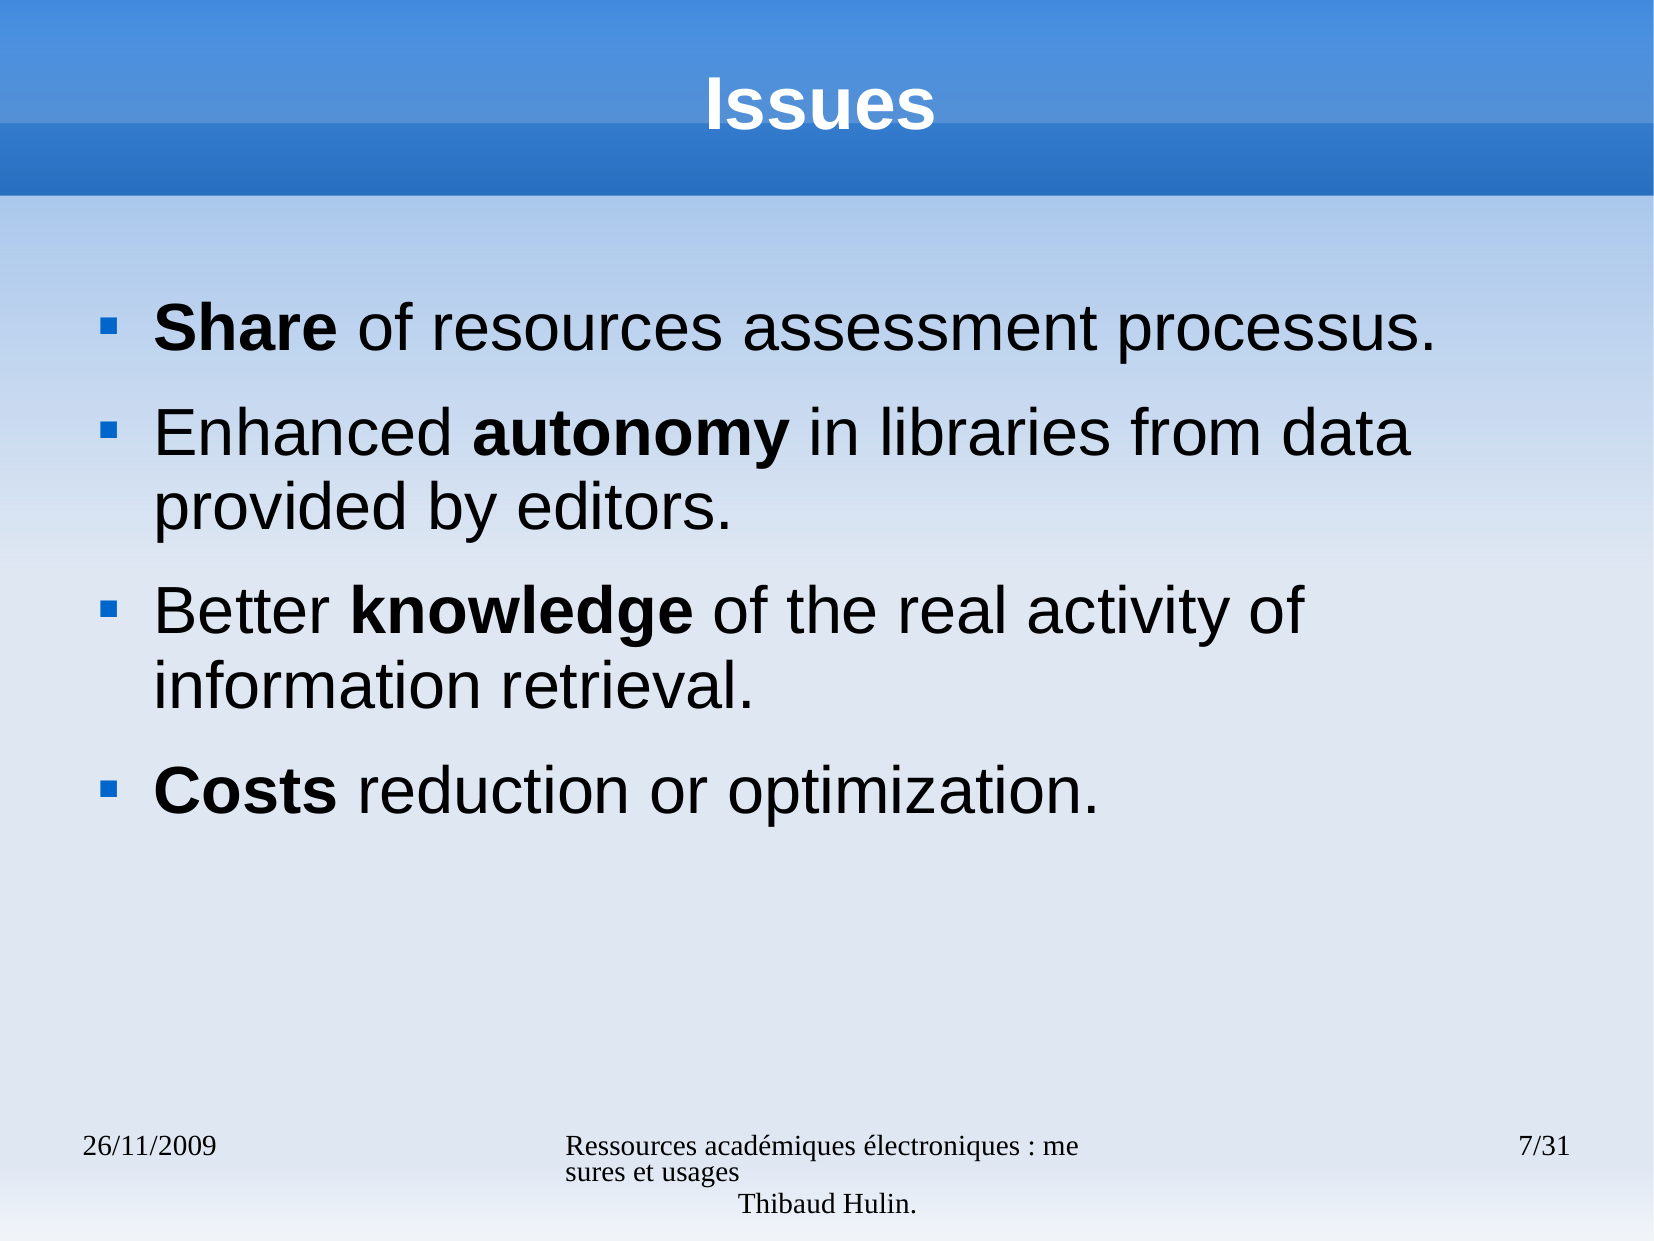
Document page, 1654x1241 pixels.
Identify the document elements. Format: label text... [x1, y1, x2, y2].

title Issues [76, 0, 1565, 208]
list Share of resources assessment processus. Enhanced autonomy in libraries from data provided by editors. Better knowledge of the real activity of information retrieval. Costs reduction or optimization. [82, 290, 1571, 1094]
picture [0, 0, 1654, 1241]
